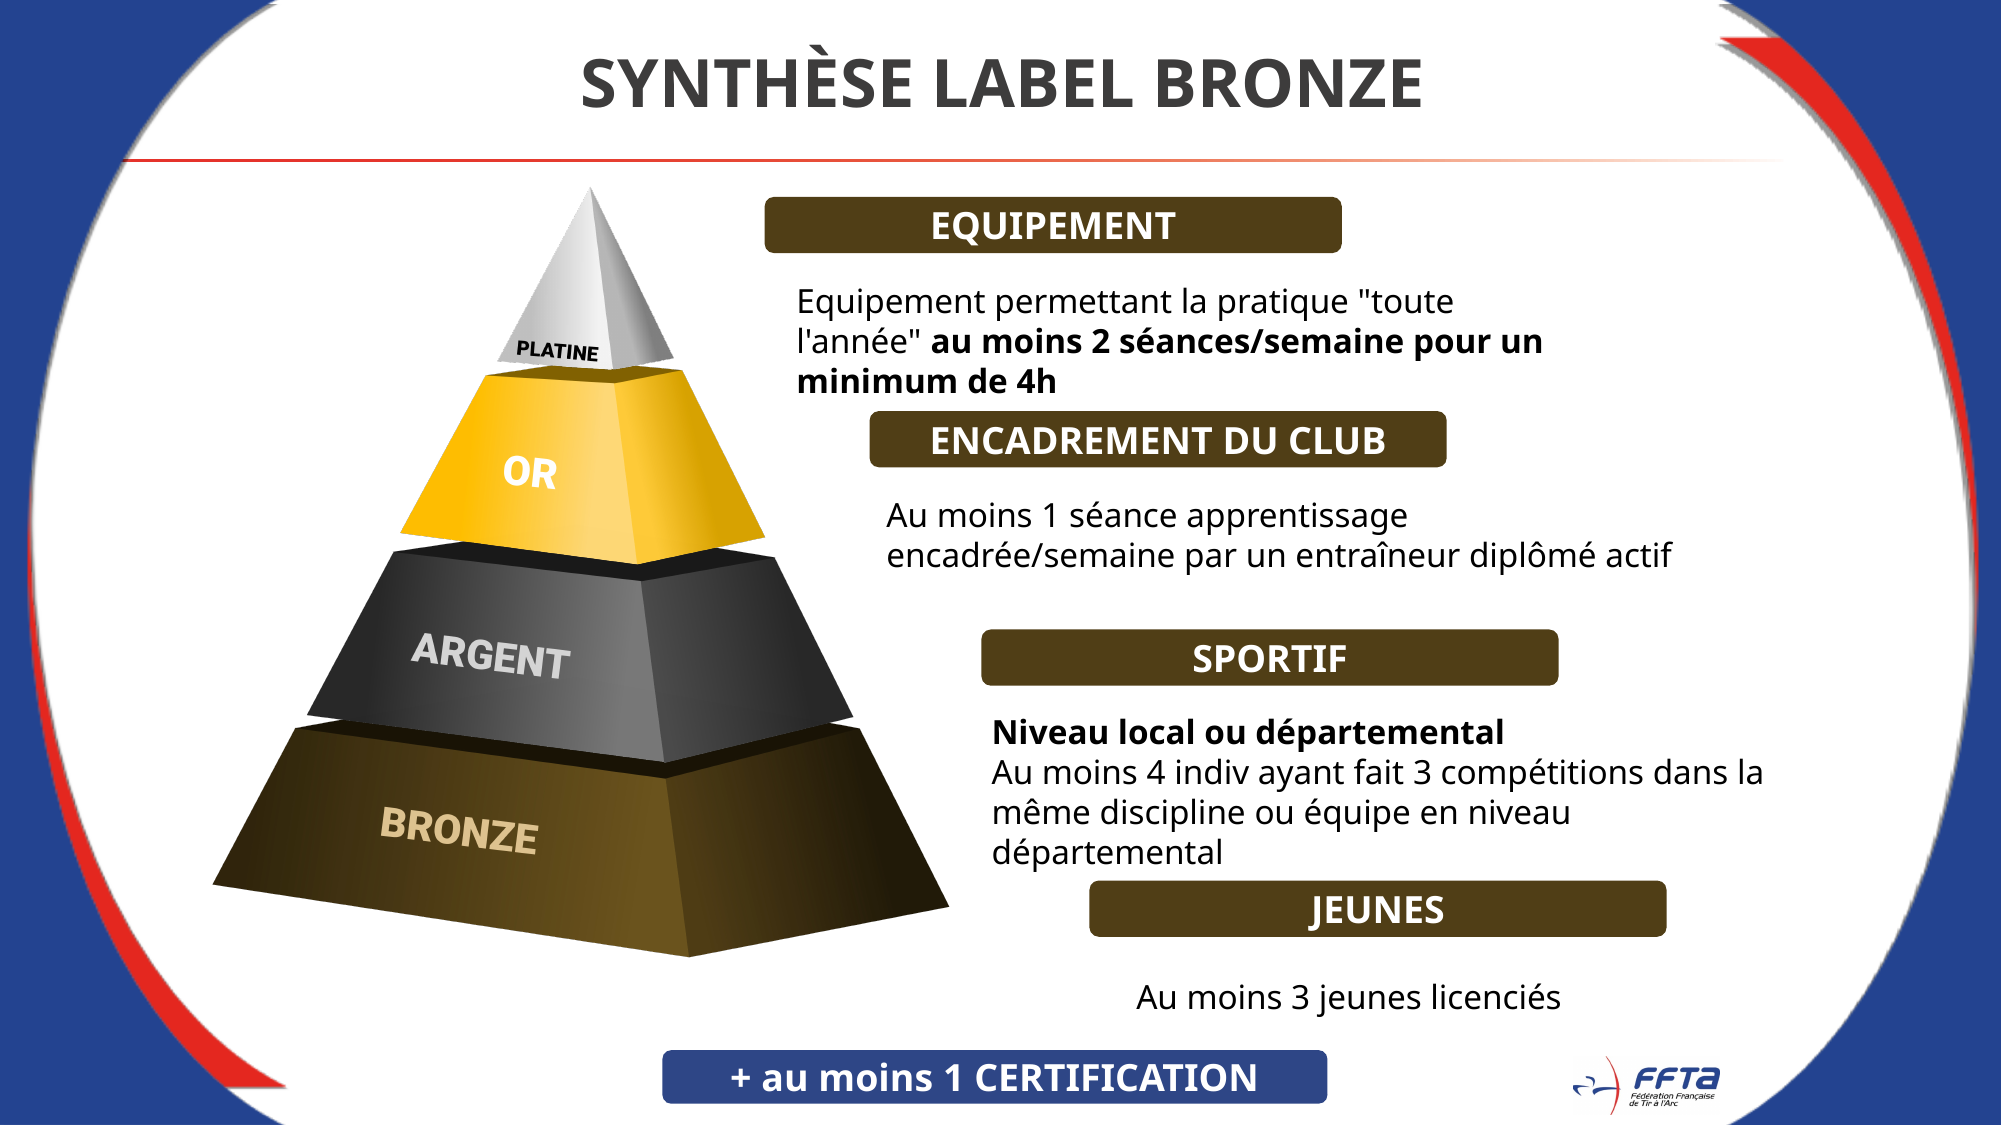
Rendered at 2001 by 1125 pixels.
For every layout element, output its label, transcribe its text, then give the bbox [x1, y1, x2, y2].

text_box JEUNES [1089, 880, 1667, 937]
text_box Au moins 3 jeunes licenciés [1121, 973, 1940, 1025]
picture [0, 162, 951, 1125]
text_box + au moins 1 CERTIFICATION [662, 1050, 1328, 1104]
text_box EQUIPEMENT [764, 196, 1342, 254]
text_box SPORTIF [981, 629, 1559, 686]
text_box Equipement permettant la pratique "toute l'année" au moins 2 séances/semaine pour un minimum de 4h [781, 273, 1601, 408]
text_box Niveau local ou départemental Au moins 4 indiv ayant fait 3 compétitions dans la même discipline ou équipe en niveau départemental [976, 704, 1796, 879]
text_box ENCADREMENT DU CLUB [869, 411, 1447, 468]
text_box Au moins 1 séance apprentissage encadrée/semaine par un entraîneur diplômé actif [871, 486, 1691, 582]
picture [1573, 162, 2000, 1125]
text_box Synthèse label Bronze [0, 0, 2000, 162]
